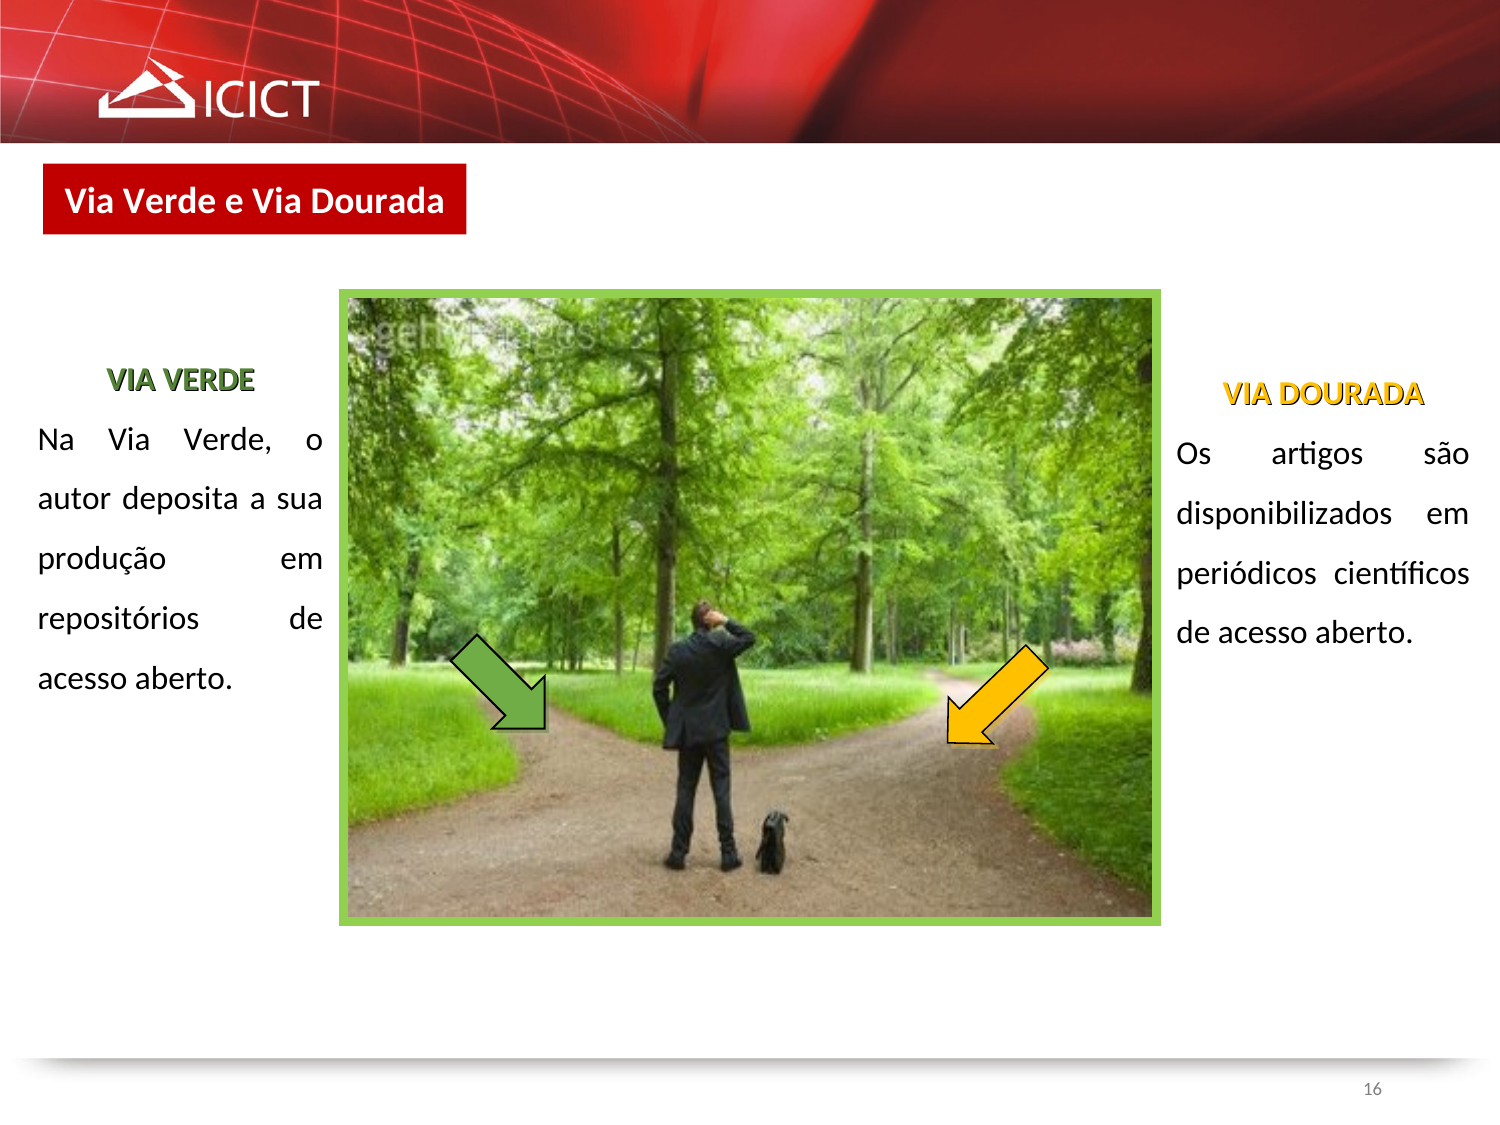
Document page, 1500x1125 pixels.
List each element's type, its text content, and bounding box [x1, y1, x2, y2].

text_box [450, 634, 545, 729]
text_box [947, 645, 1049, 744]
text_box VIA DOURADA Os artigos são disponibilizados em periódicos científicos de acesso aberto. [1161, 363, 1485, 659]
picture [0, 0, 1500, 1125]
text_box VIA VERDE Na Via Verde, o autor deposita a sua produção em repositórios de acesso aberto. [22, 349, 339, 704]
text_box Via Verde e Via Dourada [43, 163, 467, 235]
text_box <número> [1059, 1057, 1397, 1118]
